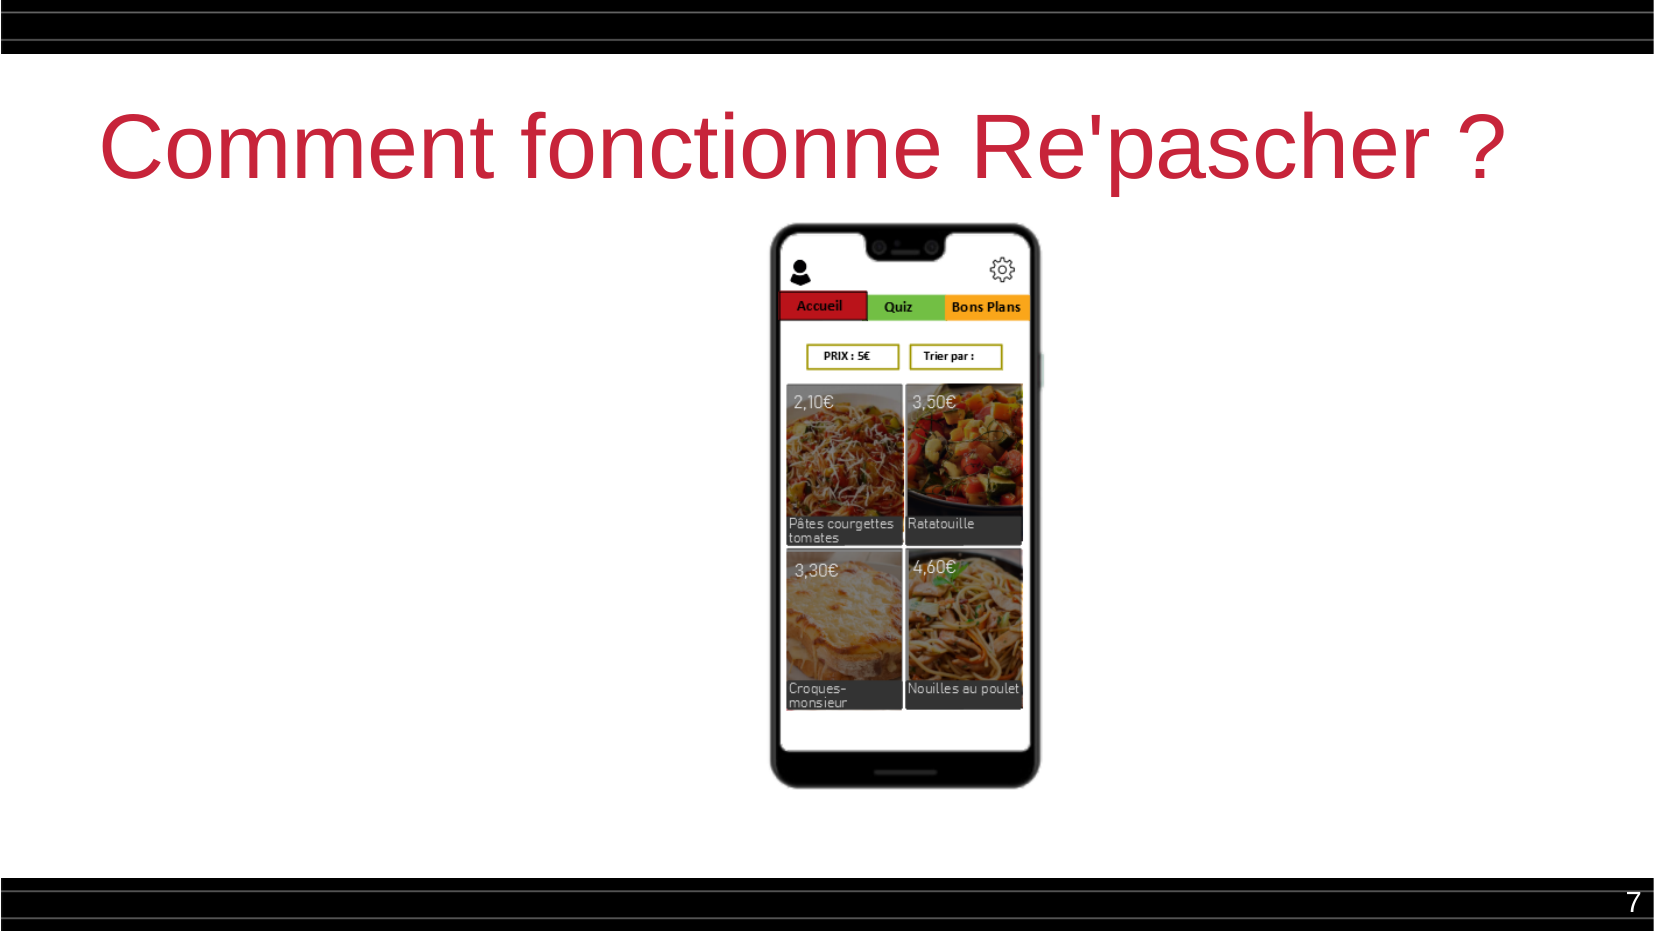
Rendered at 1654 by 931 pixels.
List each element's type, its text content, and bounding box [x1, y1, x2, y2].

picture [1, 0, 1654, 54]
picture [755, 214, 1058, 804]
picture [1, 878, 1654, 931]
title Comment fonctionne Re'pascher ? [59, 69, 1548, 225]
